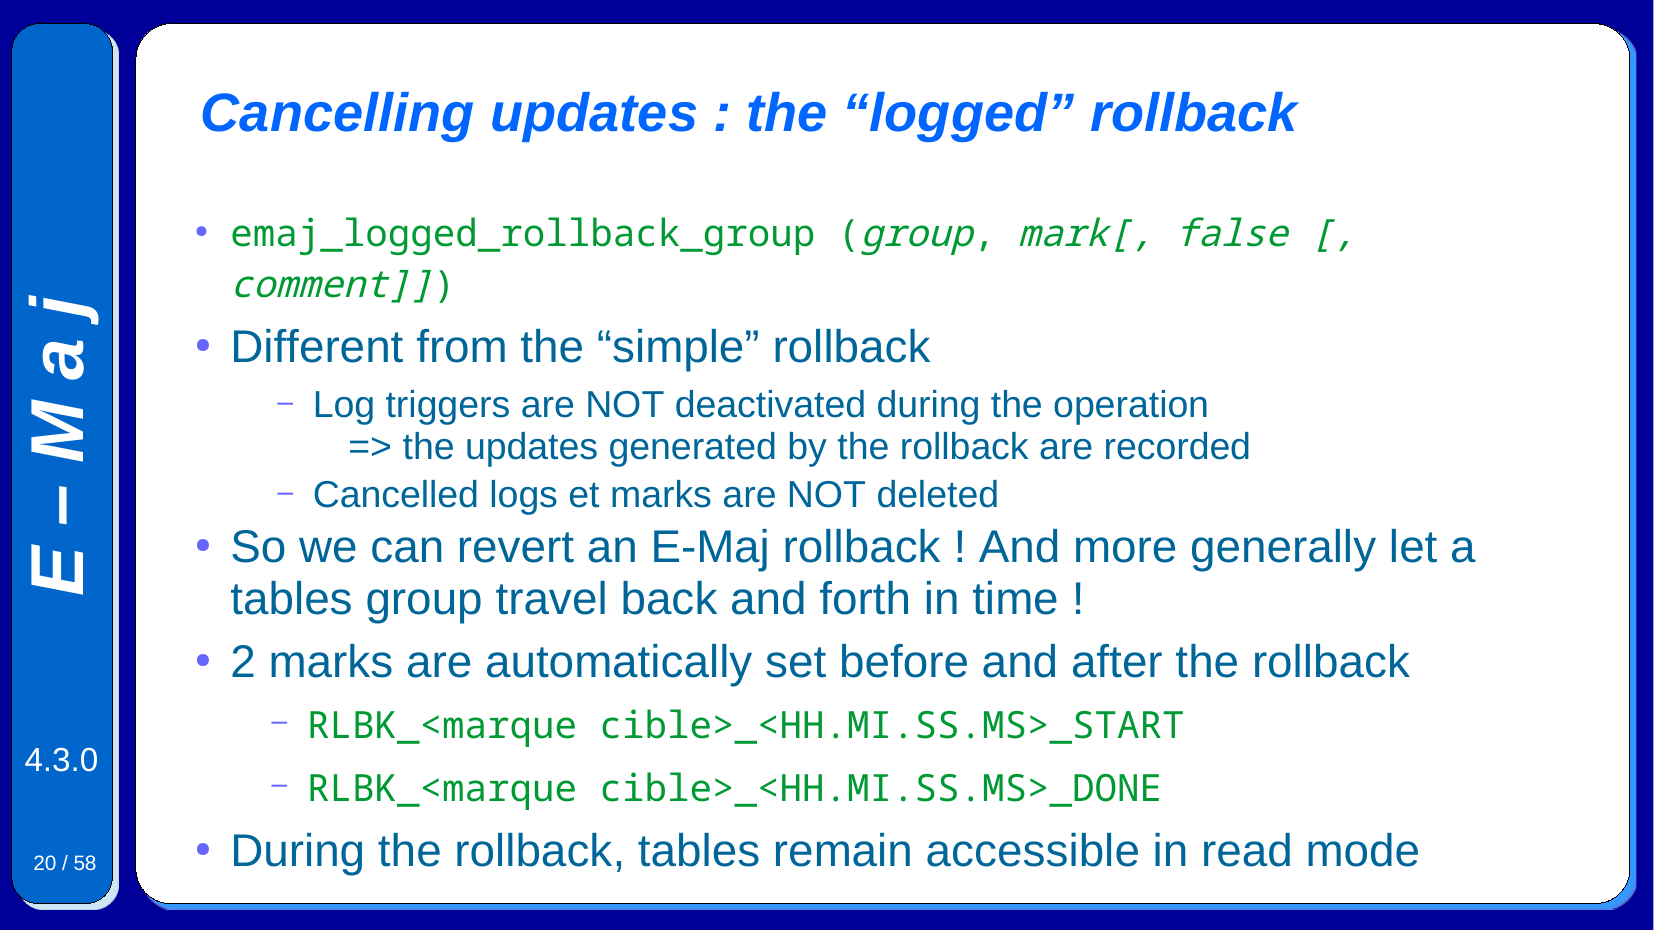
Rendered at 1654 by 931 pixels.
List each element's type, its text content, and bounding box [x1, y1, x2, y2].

list emaj_logged_rollback_group (group, mark[, false [, comment]]) Different from the “simple” rollback Log triggers are NOT deactivated during the operation => the updates generated by the rollback are recorded Cancelled logs et marks are NOT deleted So we can revert an E-Maj rollback ! And more generally let a tables group travel back and forth in time ! 2 marks are automatically set before and after the rollback RLBK_<marque cible>_<HH.MI.SS.MS>_START RLBK_<marque cible>_<HH.MI.SS.MS>_DONE During the rollback, tables remain accessible in read mode [177, 206, 1587, 846]
title Cancelling updates : the “logged” rollback [200, 34, 1575, 191]
